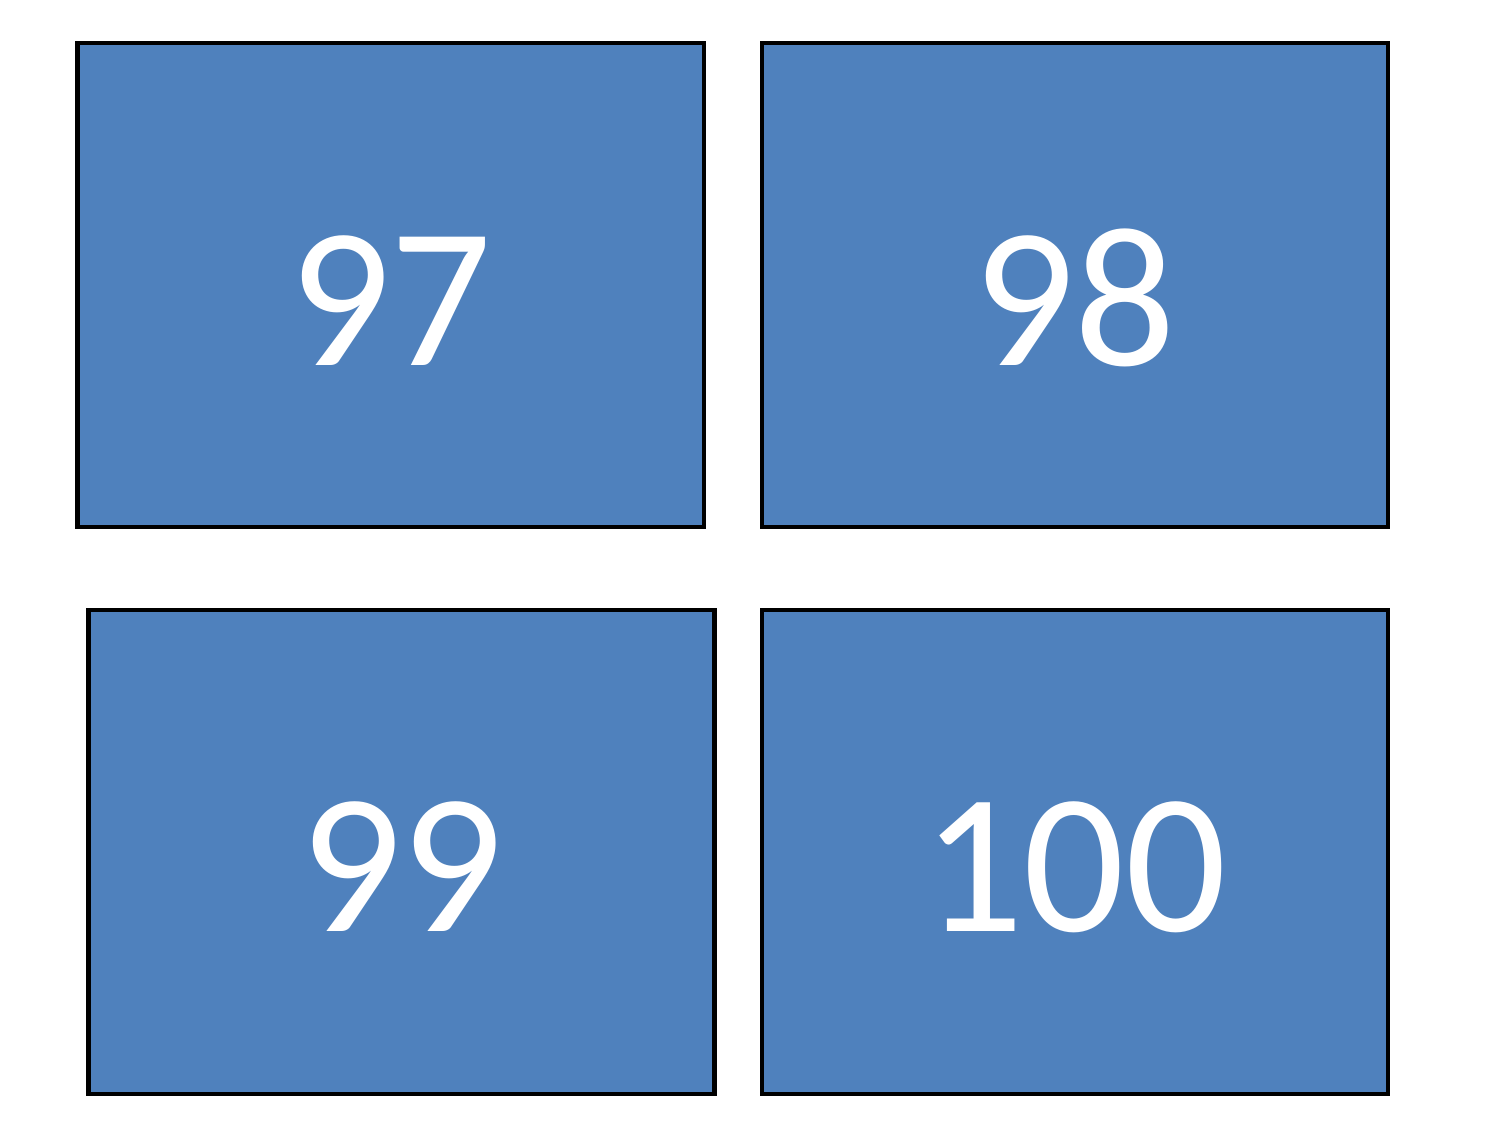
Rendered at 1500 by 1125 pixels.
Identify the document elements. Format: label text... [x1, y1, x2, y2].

text_box 97 [77, 42, 704, 528]
text_box 98 [761, 42, 1388, 528]
text_box 99 [88, 609, 715, 1094]
text_box 100 [761, 609, 1388, 1094]
